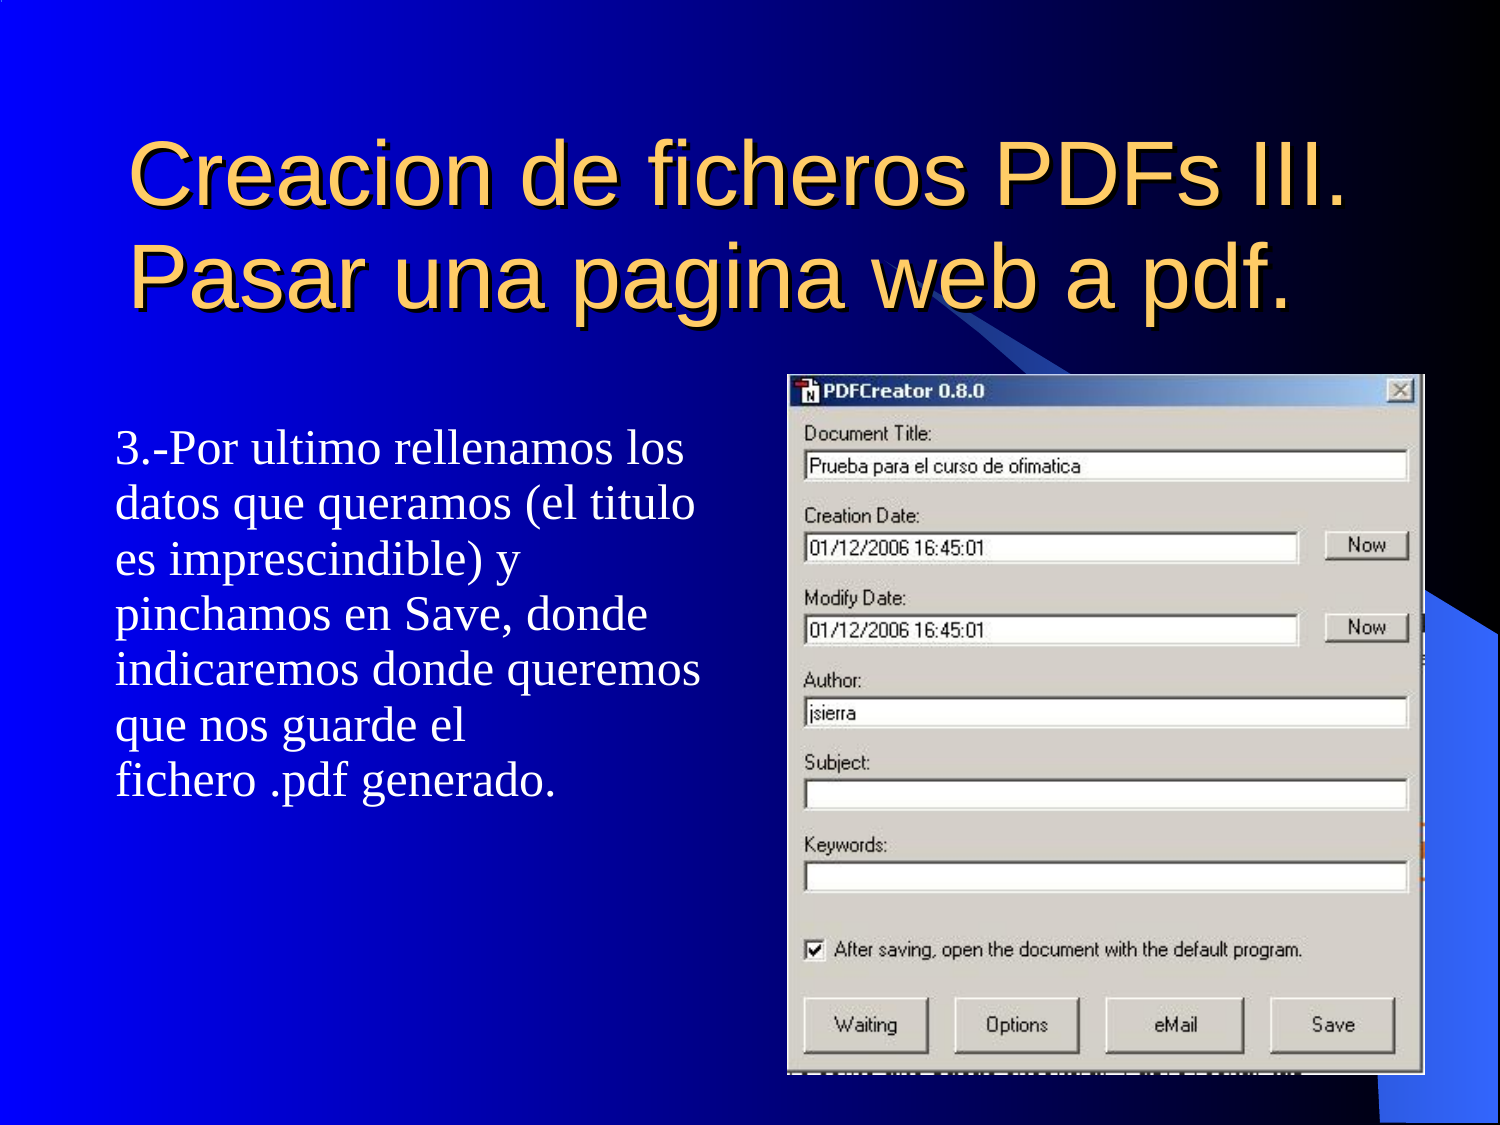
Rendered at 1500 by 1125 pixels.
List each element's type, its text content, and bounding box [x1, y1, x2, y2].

text_box 3.-Por ultimo rellenamos los datos que queramos (el titulo es imprescindible) y pinchamos en Save, donde indicaremos donde queremos que nos guarde el fichero .pdf generado. [99, 412, 726, 815]
picture [787, 374, 1425, 1075]
title Creacion de ficheros PDFs III. Pasar una pagina web a pdf. [112, 99, 1438, 351]
